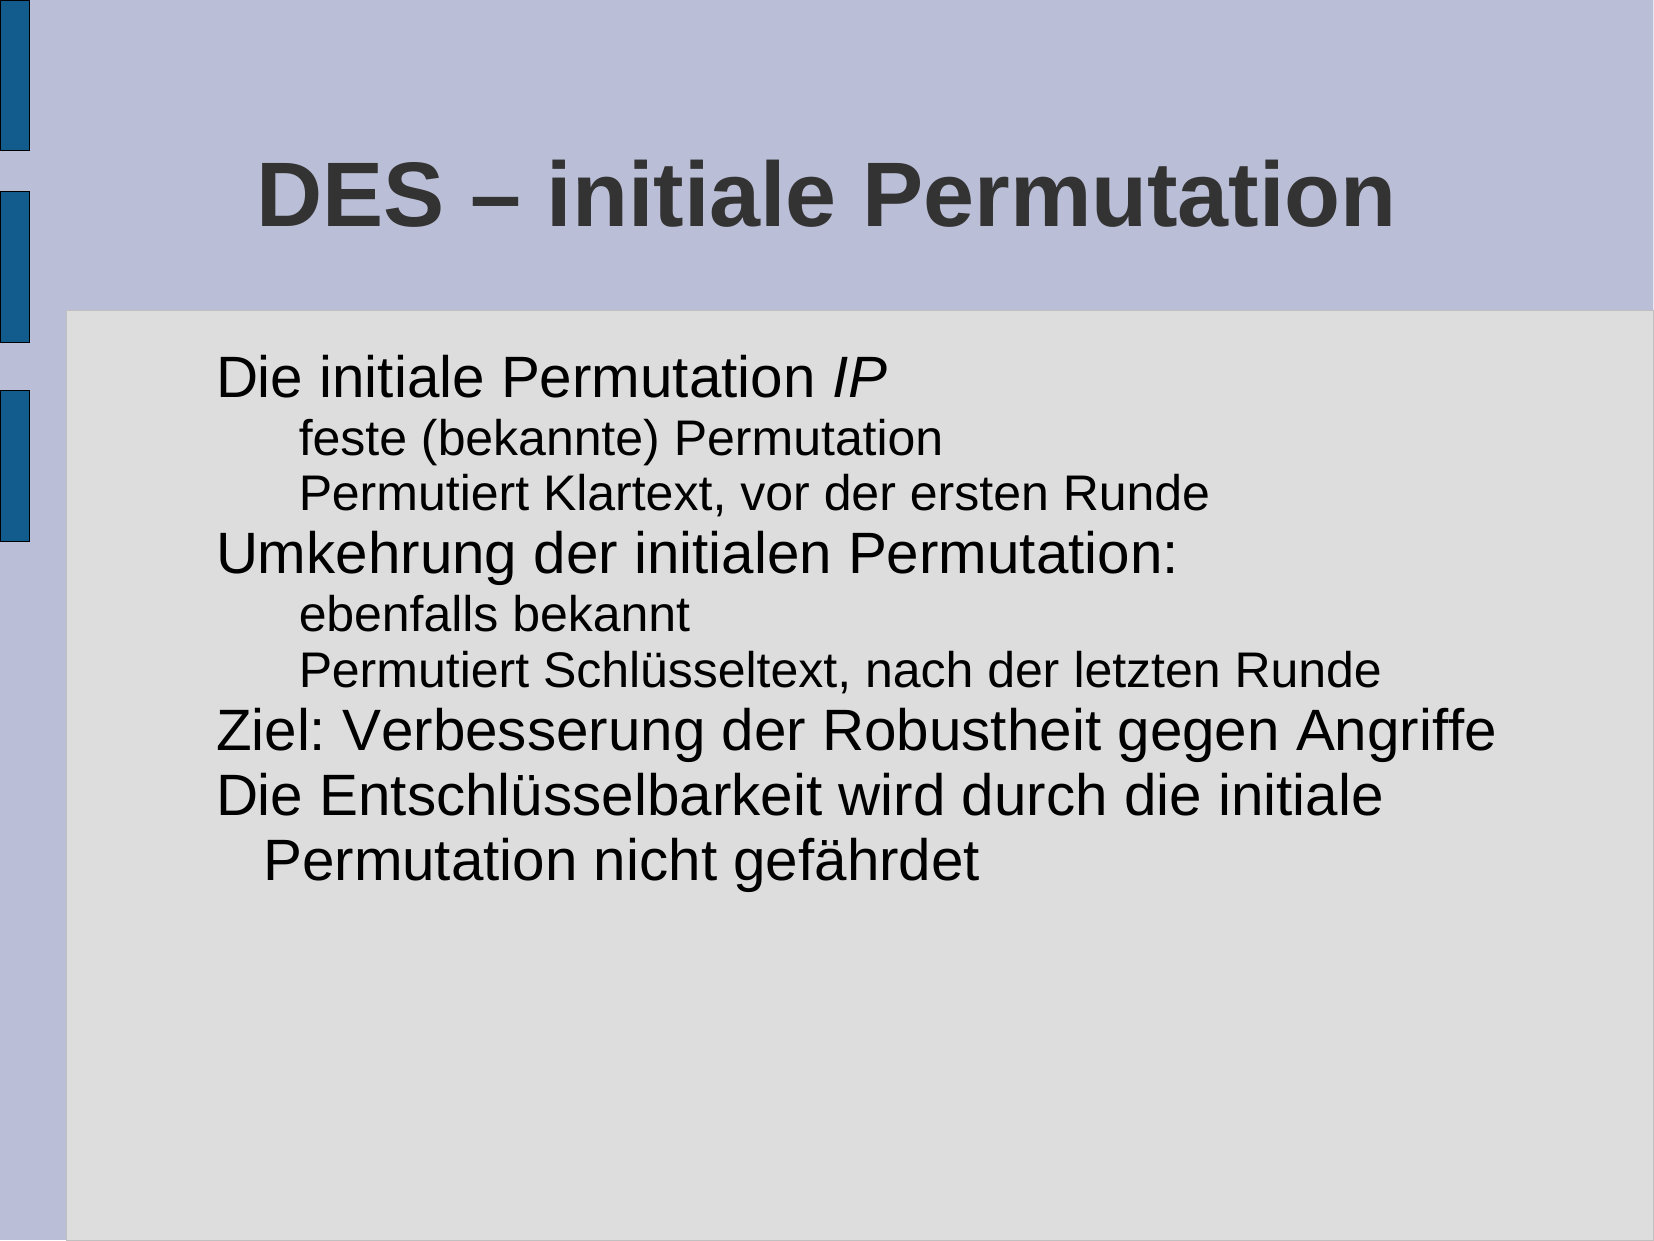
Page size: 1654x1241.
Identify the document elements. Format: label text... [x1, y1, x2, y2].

title DES – initiale Permutation [121, 91, 1534, 299]
list Die initiale Permutation IP feste (bekannte) Permutation Permutiert Klartext, vor der ersten Runde Umkehrung der initialen Permutation: ebenfalls bekannt Permutiert Schlüsseltext, nach der letzten Runde Ziel: Verbesserung der Robustheit gegen Angriffe Die Entschlüsselbarkeit wird durch die initiale Permutation nicht gefährdet [121, 344, 1534, 1127]
